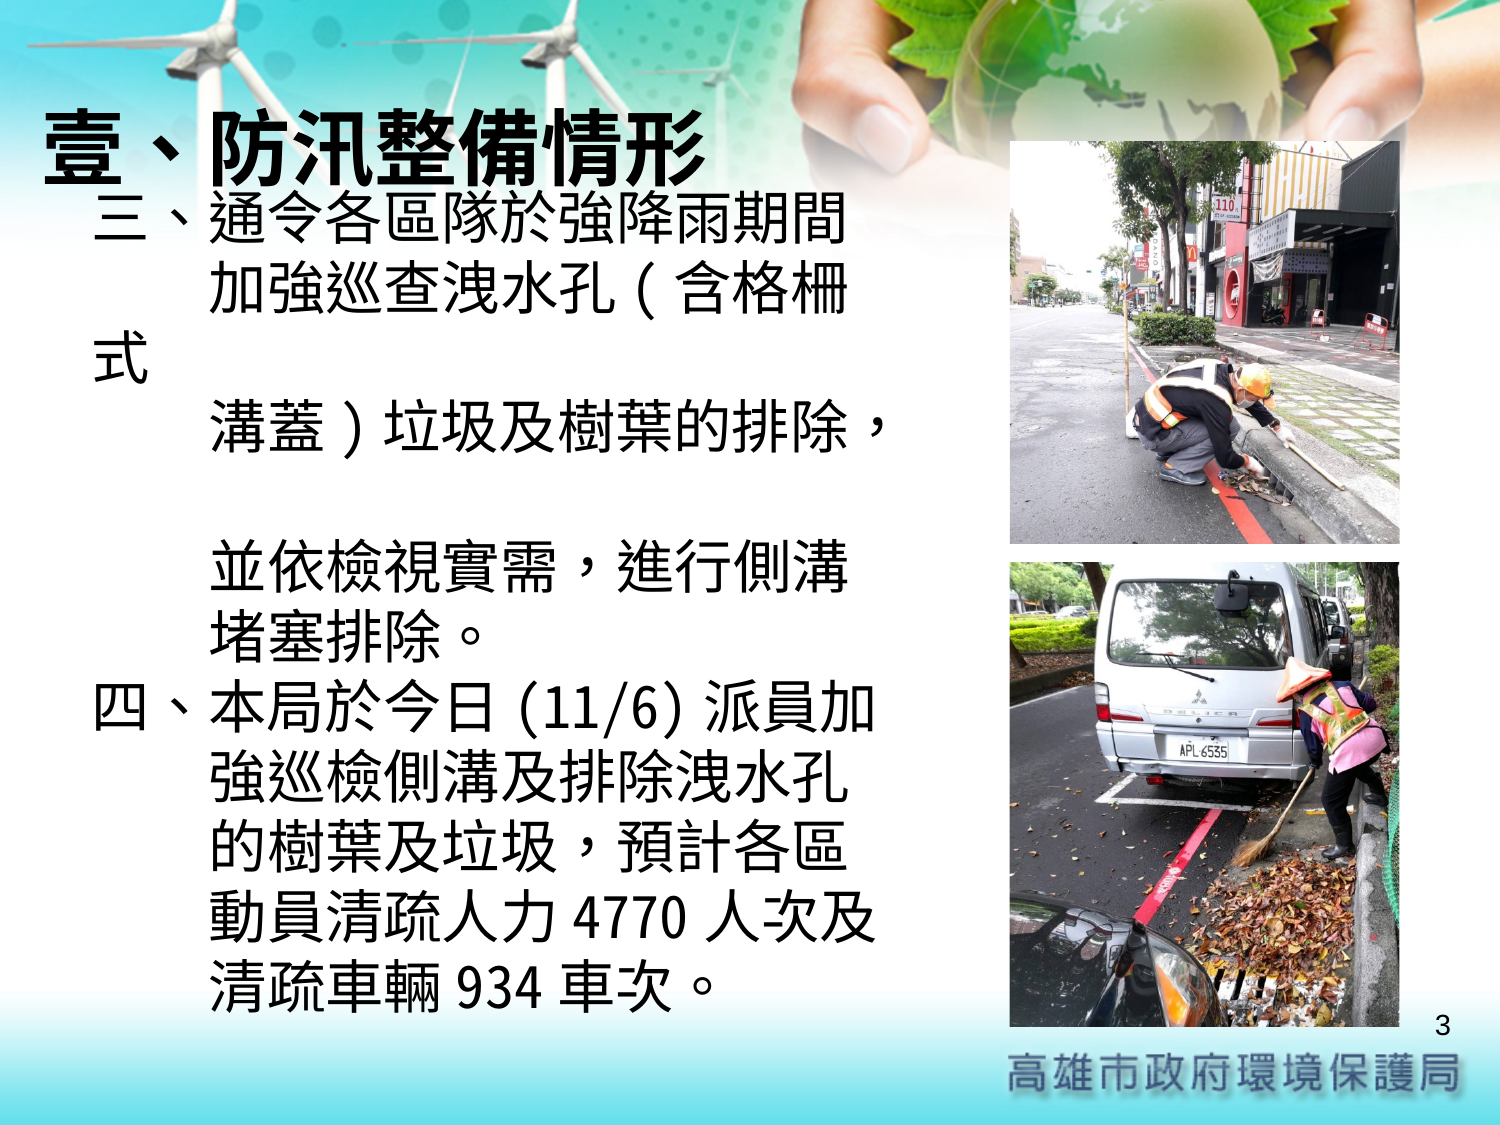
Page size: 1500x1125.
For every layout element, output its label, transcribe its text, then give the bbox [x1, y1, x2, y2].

picture [0, 0, 1500, 1125]
title 三、通令各區隊於強降雨期間 加強巡查洩水孔(含格柵式 溝蓋)垃圾及樹葉的排除， 並依檢視實需，進行側溝 堵塞排除。 四、本局於今日(11/6)派員加 強巡檢側溝及排除洩水孔 的樹葉及垃圾，預計各區 動員清疏人力4770人次及 清疏車輛934車次。 [76, 397, 904, 1000]
slide_number 3 [1116, 999, 1467, 1078]
text_box 壹、防汛整備情形 [26, 52, 1302, 241]
